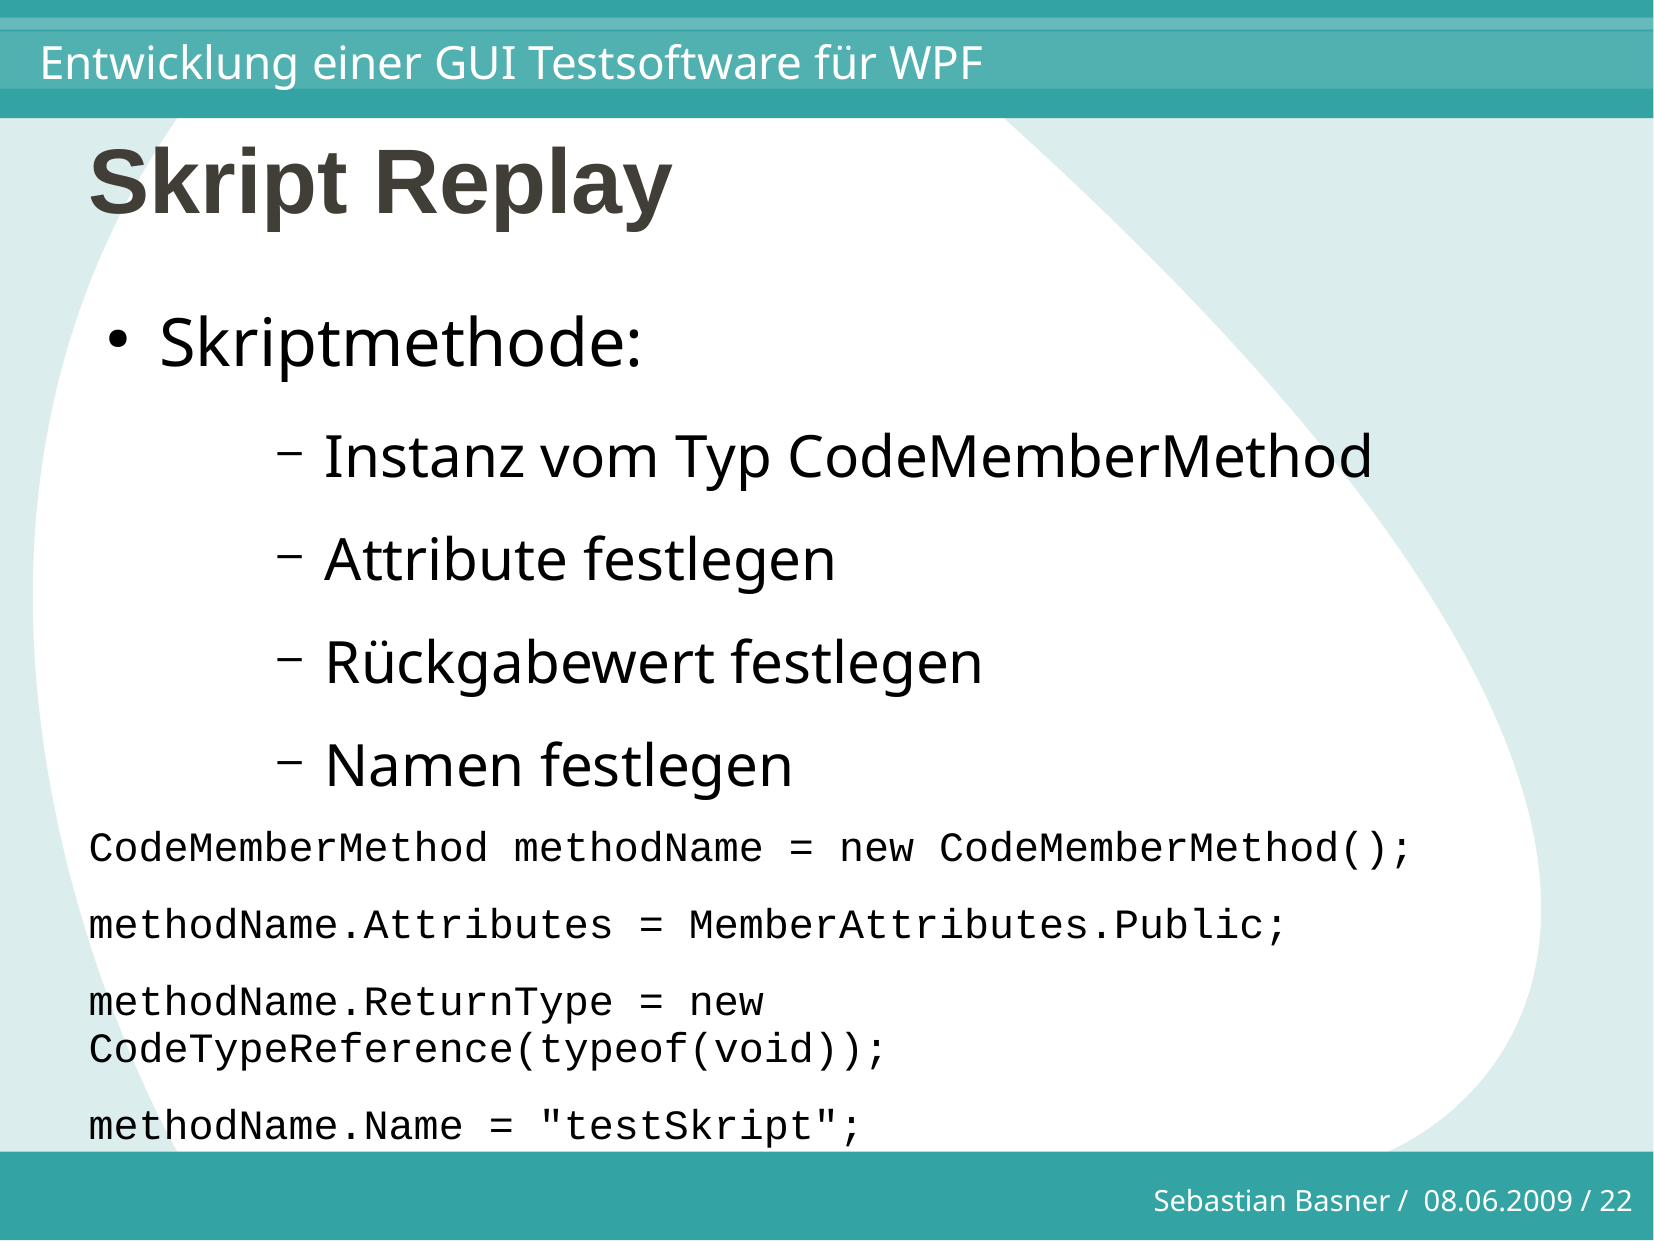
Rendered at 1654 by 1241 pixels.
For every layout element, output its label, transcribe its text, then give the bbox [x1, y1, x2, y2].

list Skriptmethode: Instanz vom Typ CodeMemberMethod Attribute festlegen Rückgabewert festlegen Namen festlegen CodeMemberMethod methodName = new CodeMemberMethod(); methodName.Attributes = MemberAttributes.Public; methodName.ReturnType = new CodeTypeReference(typeof(void)); methodName.Name = "testSkript"; [88, 295, 1577, 1101]
title Skript Replay [88, 130, 1577, 234]
